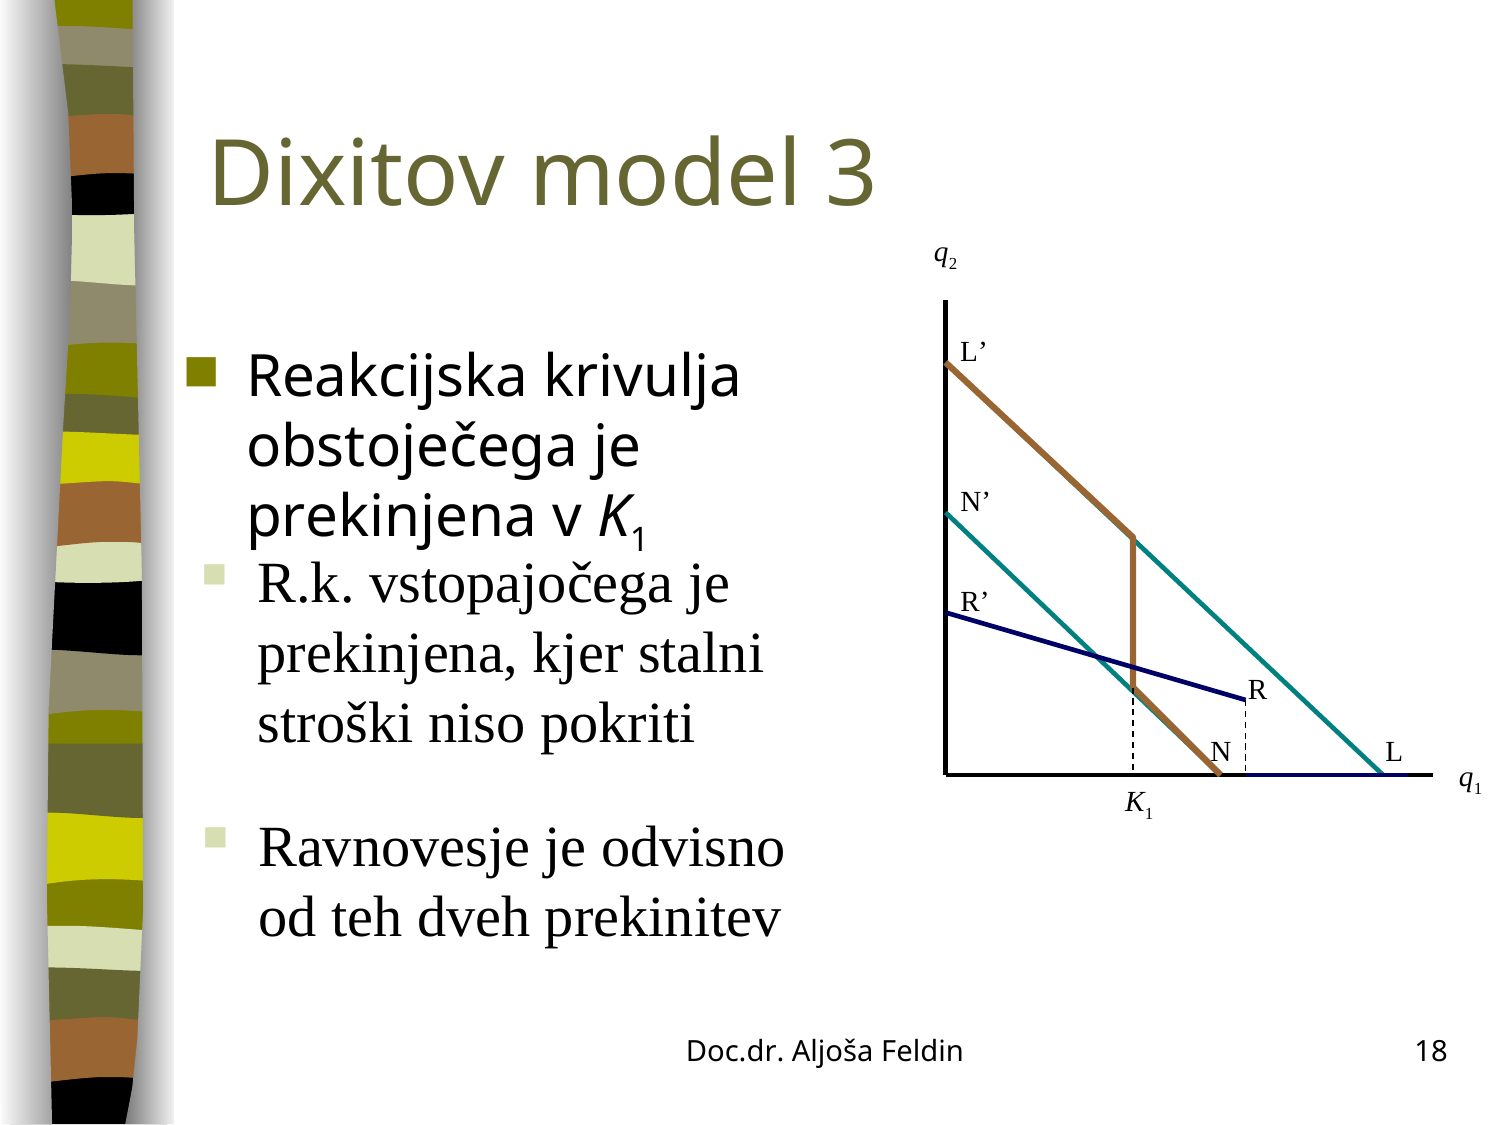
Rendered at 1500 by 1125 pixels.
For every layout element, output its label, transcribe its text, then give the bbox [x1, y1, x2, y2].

text_box K1 [1095, 774, 1184, 831]
text_box q2 [908, 224, 984, 281]
text_box R’ [945, 574, 1009, 626]
text_box N’ [945, 474, 1009, 526]
text_box q1 [1433, 750, 1500, 806]
text_box L’ [945, 368, 954, 376]
text_box L [1370, 724, 1459, 776]
text_box <number> [1149, 1025, 1463, 1101]
text_box R [1233, 662, 1309, 713]
text_box L’ [945, 324, 1034, 376]
title Dixitov model 3 [192, 74, 1468, 263]
list Reakcijska krivulja obstoječega je prekinjena v K1 [174, 331, 943, 509]
text_box Doc.dr. Aljoša Feldin [587, 1025, 1063, 1101]
text_box Ravnovesje je odvisno od teh dveh prekinitev [187, 799, 813, 963]
text_box R.k. vstopajočega je prekinjena, kjer stalni stroški niso pokriti [186, 536, 931, 799]
text_box N [1195, 755, 1216, 776]
text_box N [1195, 724, 1259, 776]
